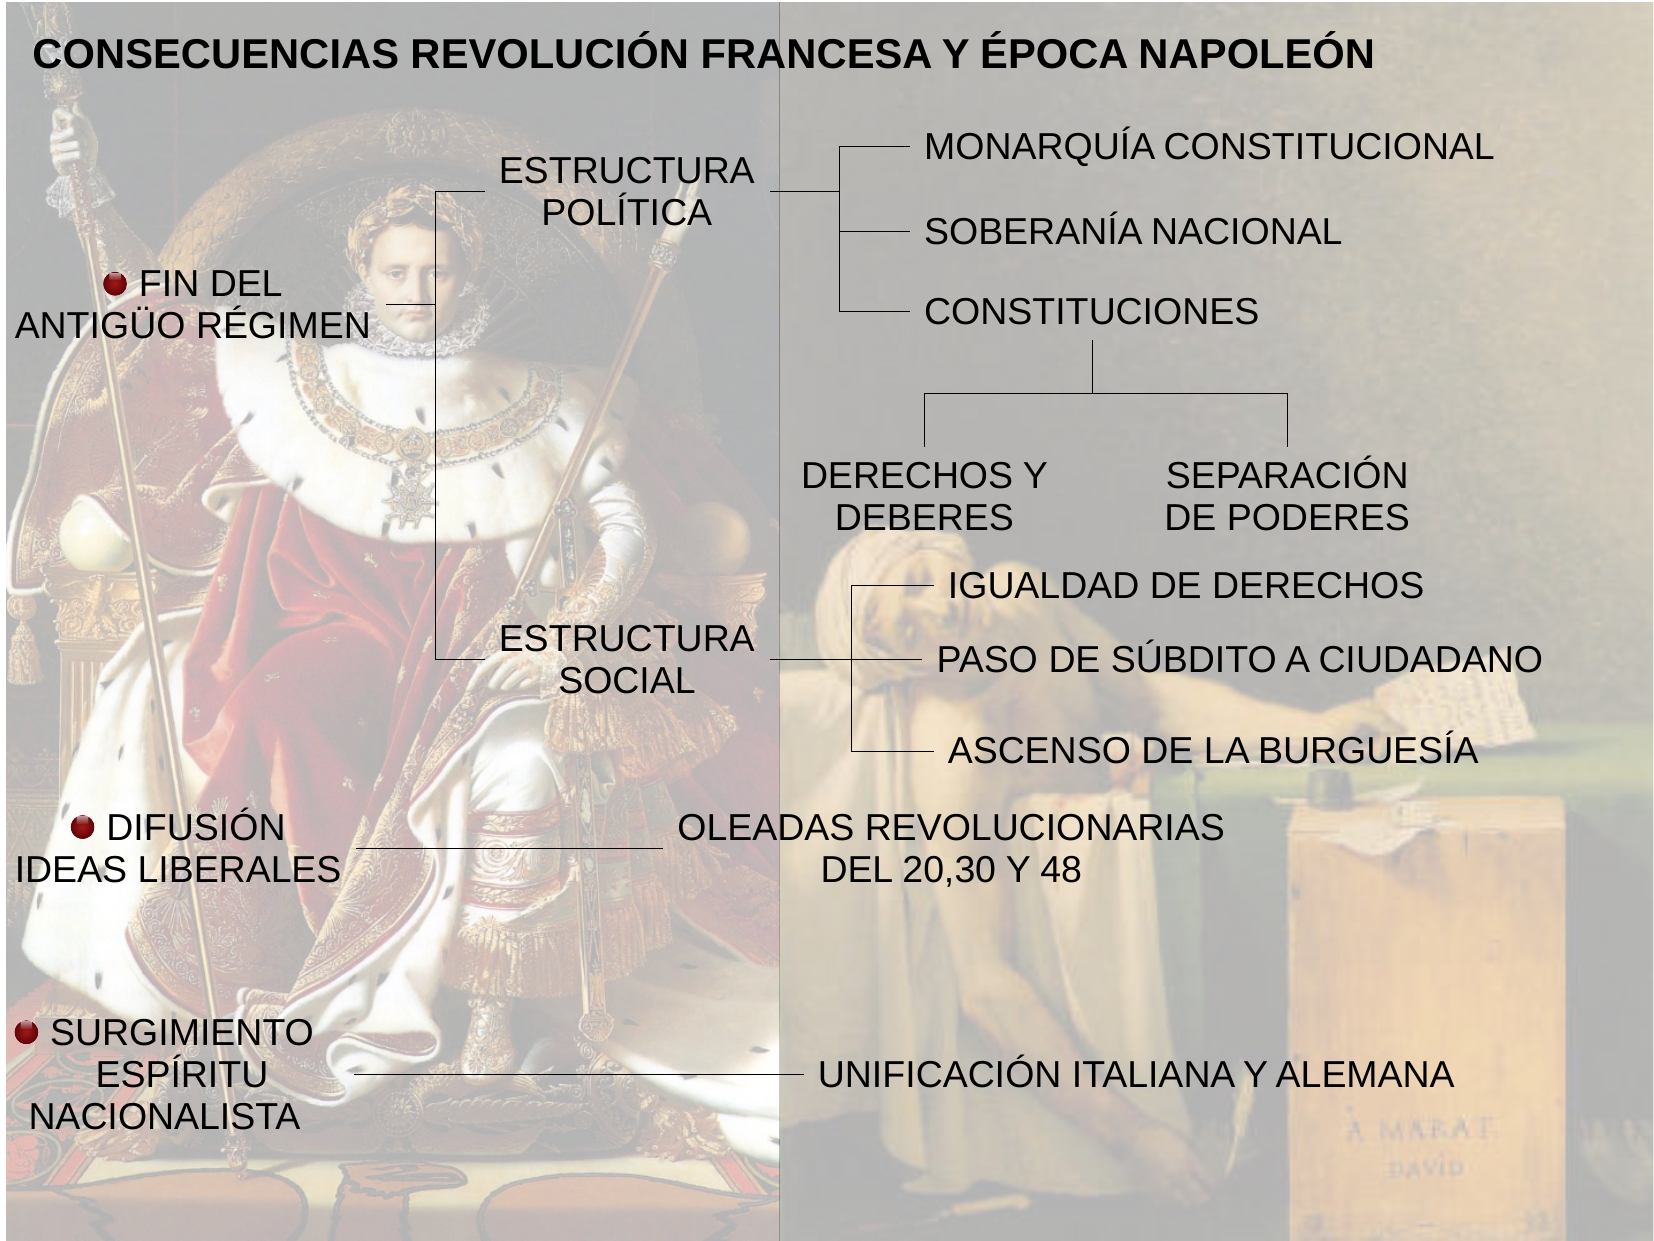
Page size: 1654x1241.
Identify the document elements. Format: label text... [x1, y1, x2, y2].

text_box SOBERANÍA NACIONAL [909, 202, 1358, 260]
text_box CONSTITUCIONES [909, 283, 1276, 341]
text_box PASO DE SÚBDITO A CIUDADANO [921, 630, 1560, 688]
text_box ASCENSO DE LA BURGUESÍA [933, 722, 1494, 780]
text_box DIFUSIÓN IDEAS LIBERALES [0, 798, 357, 898]
text_box OLEADAS REVOLUCIONARIAS DEL 20,30 Y 48 [662, 798, 1241, 898]
text_box ESTRUCTURA SOCIAL [484, 609, 771, 709]
text_box IGUALDAD DE DERECHOS [933, 557, 1440, 615]
text_box DERECHOS Y DEBERES [786, 446, 1063, 546]
text_box ESTRUCTURA POLÍTICA [484, 141, 771, 241]
text_box FIN DEL ANTIGÜO RÉGIMEN [0, 255, 387, 355]
text_box CONSECUENCIAS REVOLUCIÓN FRANCESA Y ÉPOCA NAPOLEÓN [17, 23, 1654, 96]
text_box SURGIMIENTO ESPÍRITU NACIONALISTA [0, 1003, 355, 1145]
text_box MONARQUÍA CONSTITUCIONAL [909, 118, 1511, 175]
text_box UNIFICACIÓN ITALIANA Y ALEMANA [803, 1045, 1471, 1103]
text_box SEPARACIÓN DE PODERES [1149, 446, 1426, 546]
picture [6, 2, 1654, 1241]
